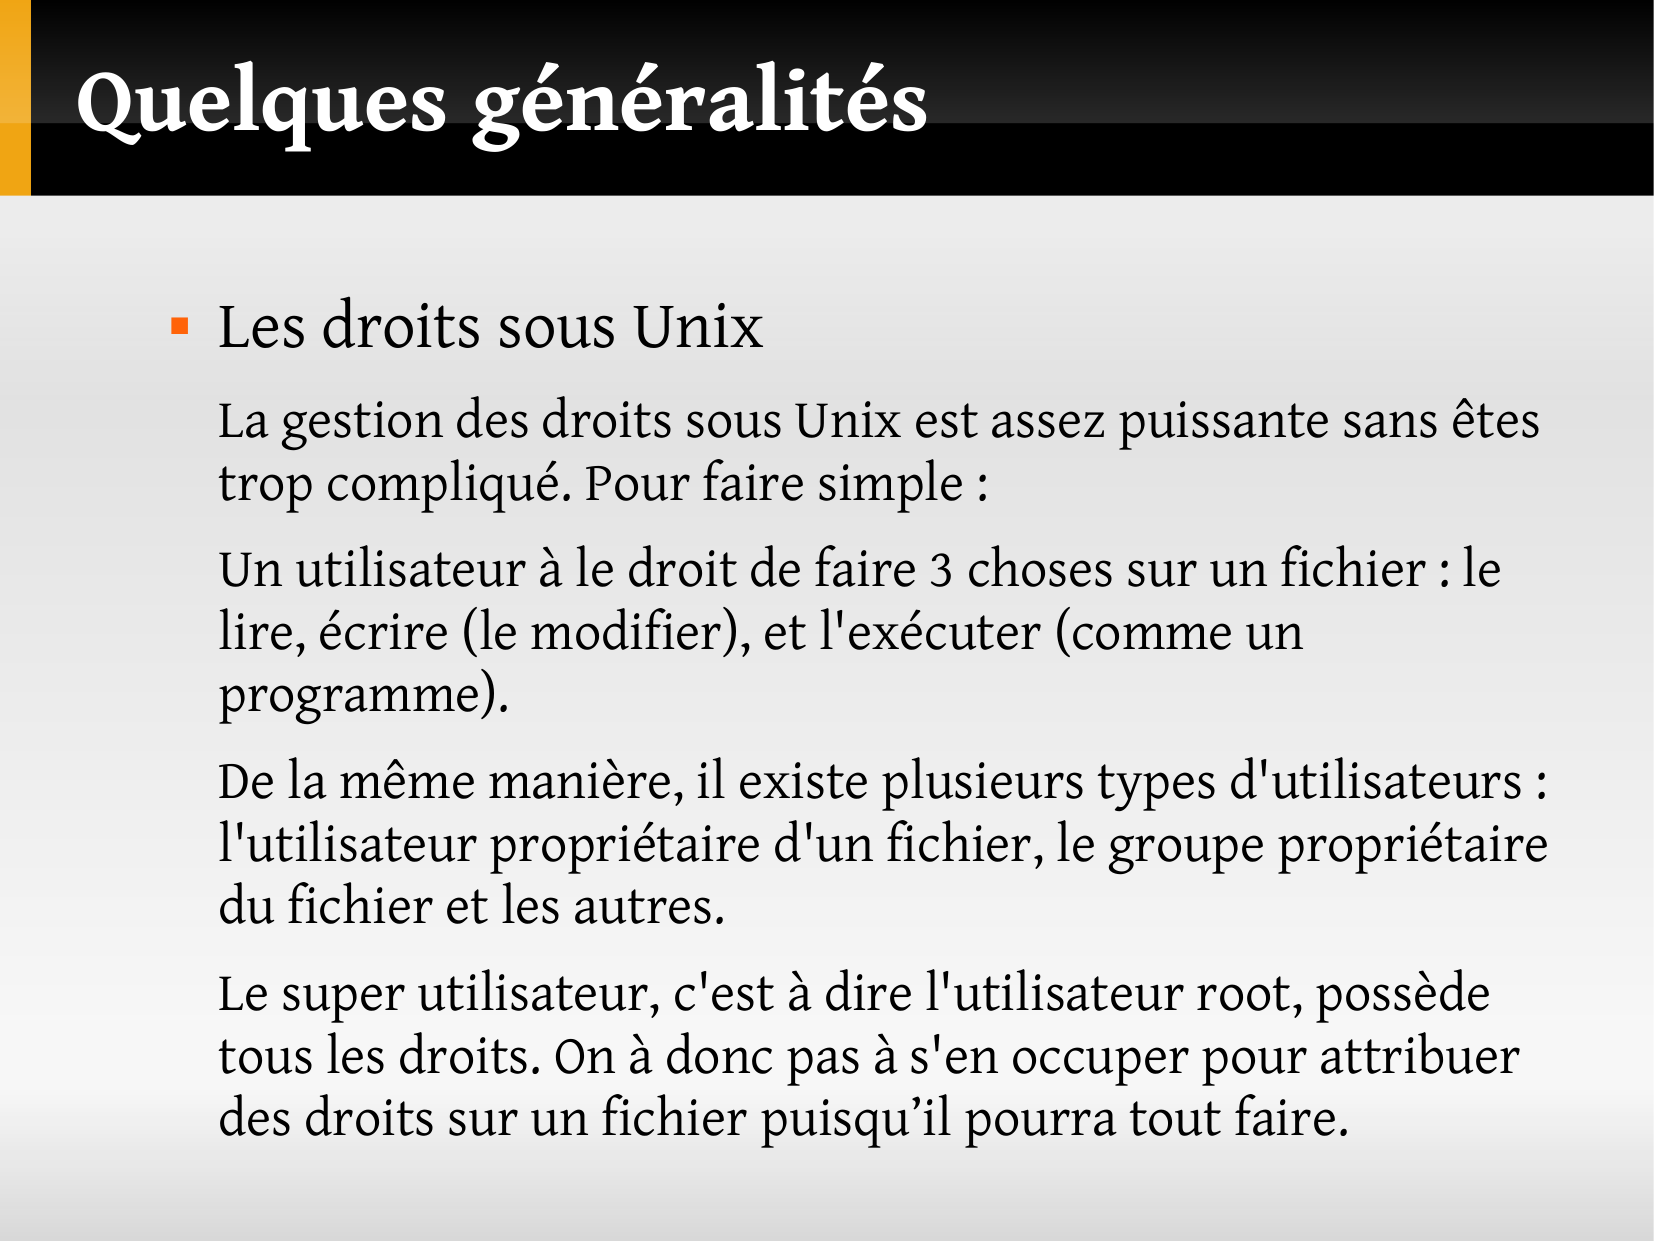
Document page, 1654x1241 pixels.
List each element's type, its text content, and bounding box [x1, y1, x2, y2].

list Les droits sous Unix La gestion des droits sous Unix est assez puissante sans êtes trop compliqué. Pour faire simple : Un utilisateur à le droit de faire 3 choses sur un fichier : le lire, écrire (le modifier), et l'exécuter (comme un programme). De la même manière, il existe plusieurs types d'utilisateurs : l'utilisateur propriétaire d'un fichier, le groupe propriétaire du fichier et les autres. Le super utilisateur, c'est à dire l'utilisateur root, possède tous les droits. On à donc pas à s'en occuper pour attribuer des droits sur un fichier puisqu’il pourra tout faire. [76, 288, 1565, 1241]
title Quelques généralités [76, 7, 1565, 200]
picture [0, 0, 1654, 1241]
